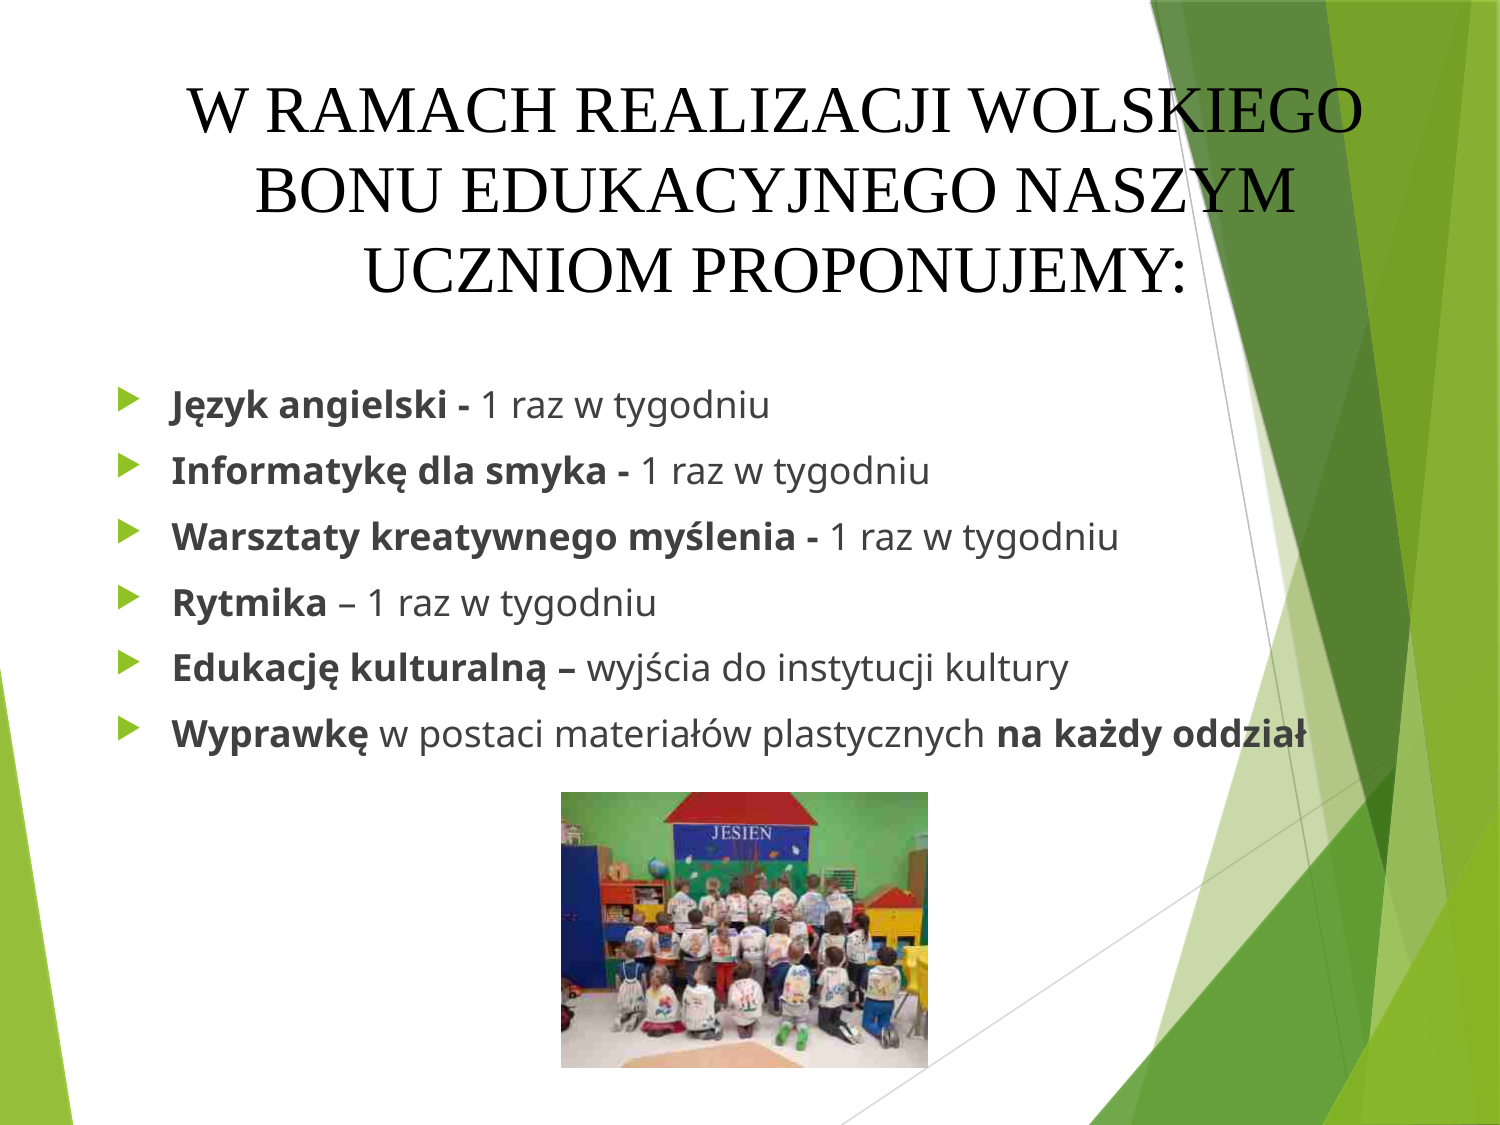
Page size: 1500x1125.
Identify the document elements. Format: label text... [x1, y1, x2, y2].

title W RAMACH REALIZACJI WOLSKIEGO BONU EDUKACYJNEGO NASZYM UCZNIOM PROPONUJEMY: [100, 58, 1451, 317]
picture [561, 792, 928, 1068]
list Język angielski - 1 raz w tygodniu Informatykę dla smyka - 1 raz w tygodniu Warsztaty kreatywnego myślenia - 1 raz w tygodniu Rytmika – 1 raz w tygodniu Edukację kulturalną – wyjścia do instytucji kultury Wyprawkę w postaci materiałów plastycznych na każdy oddział [100, 373, 1451, 931]
